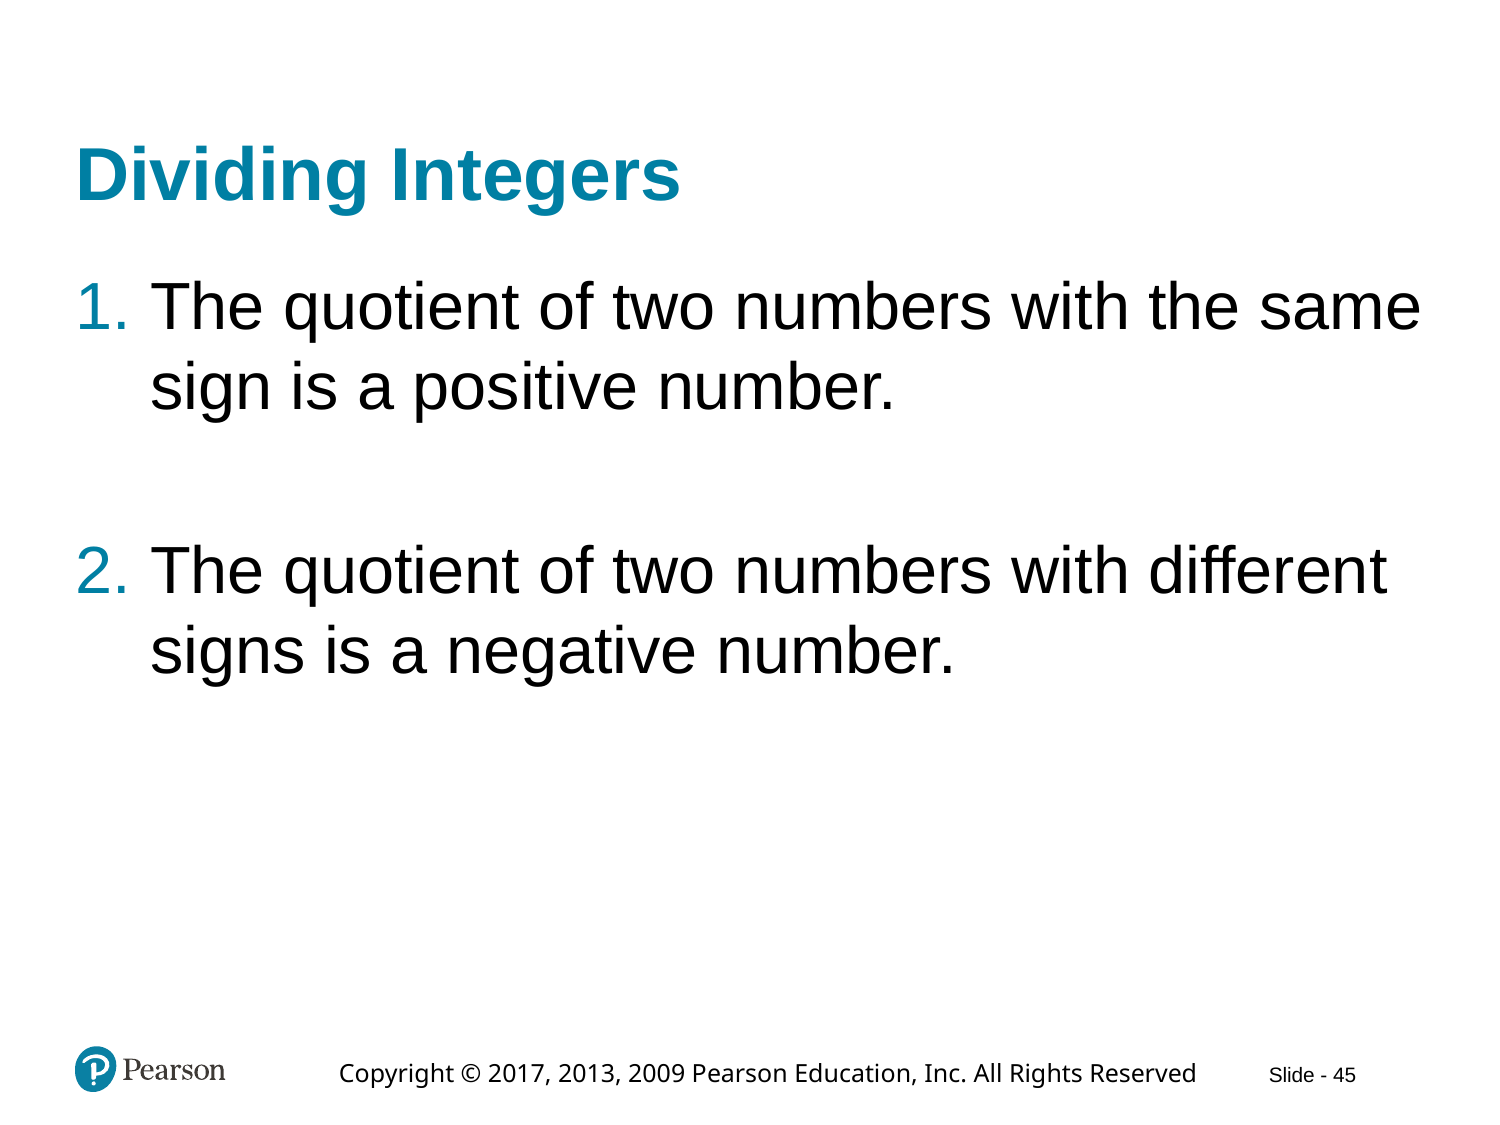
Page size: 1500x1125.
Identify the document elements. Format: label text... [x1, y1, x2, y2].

title Dividing Integers [75, 35, 1425, 216]
list The quotient of two numbers with the same sign is a positive number. The quotient of two numbers with different signs is a negative number. [75, 262, 1425, 700]
